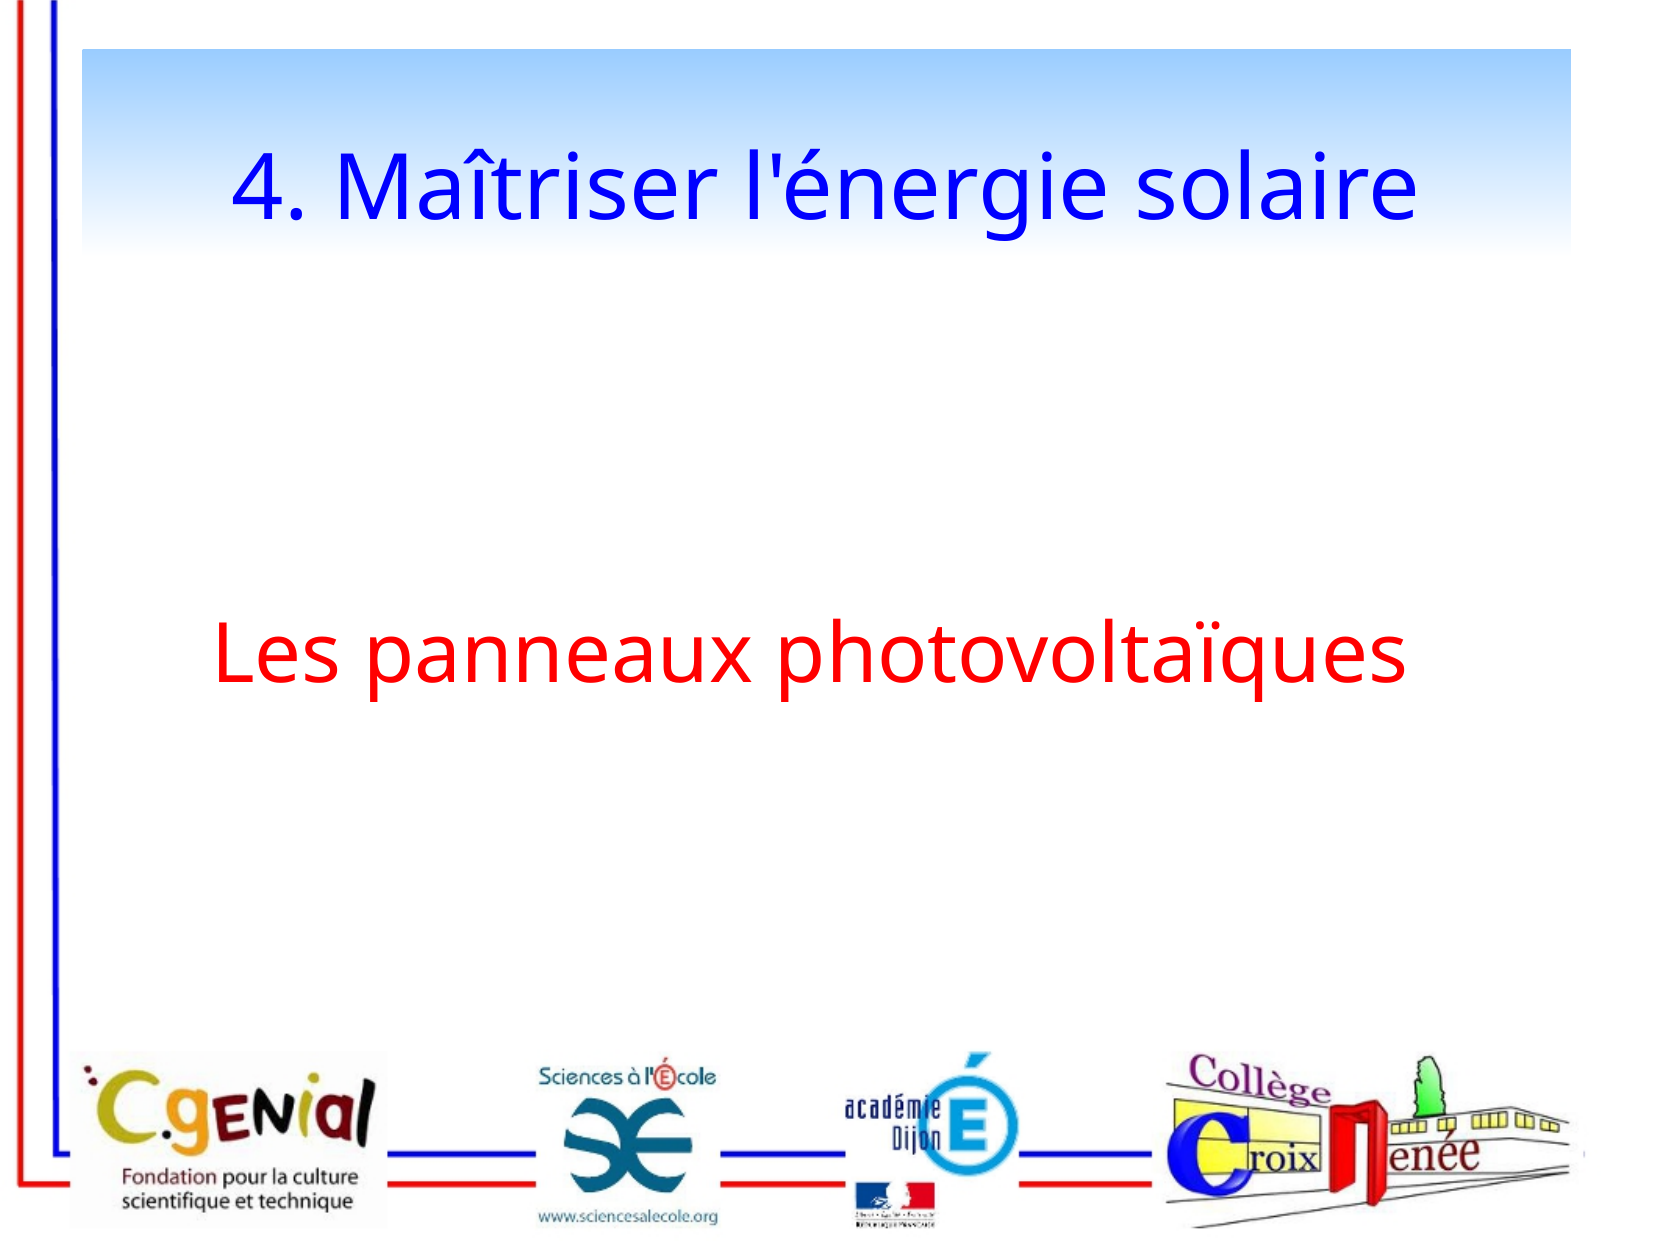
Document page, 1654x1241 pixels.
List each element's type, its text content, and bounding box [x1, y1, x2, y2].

subtitle Les panneaux photovoltaïques [82, 290, 1538, 1010]
title 4. Maîtriser l'énergie solaire [82, 49, 1571, 257]
picture [0, 0, 1654, 1241]
